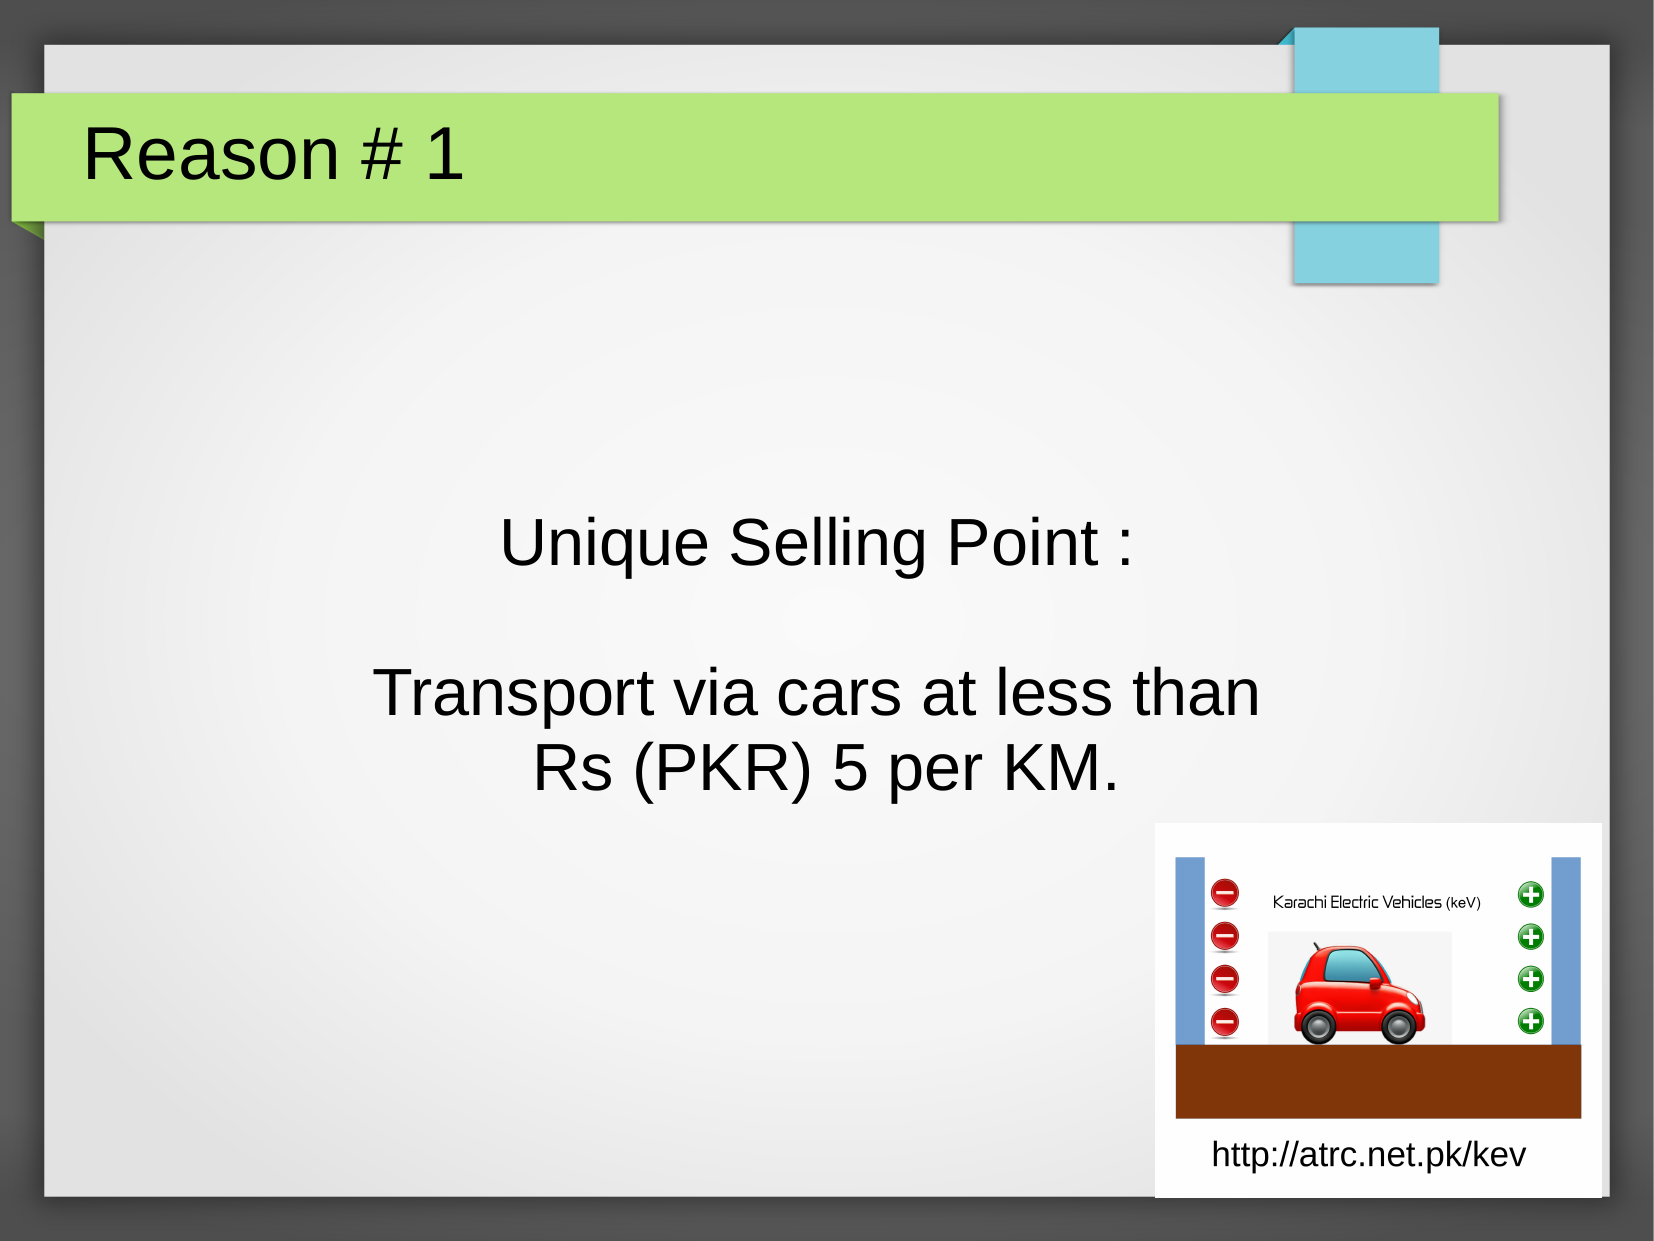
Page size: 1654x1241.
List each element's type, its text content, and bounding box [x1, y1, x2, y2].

picture [0, 0, 1654, 1241]
title Reason # 1 [82, 94, 1264, 213]
subtitle Unique Selling Point : Transport via cars at less than Rs (PKR) 5 per KM. [82, 295, 1571, 1015]
